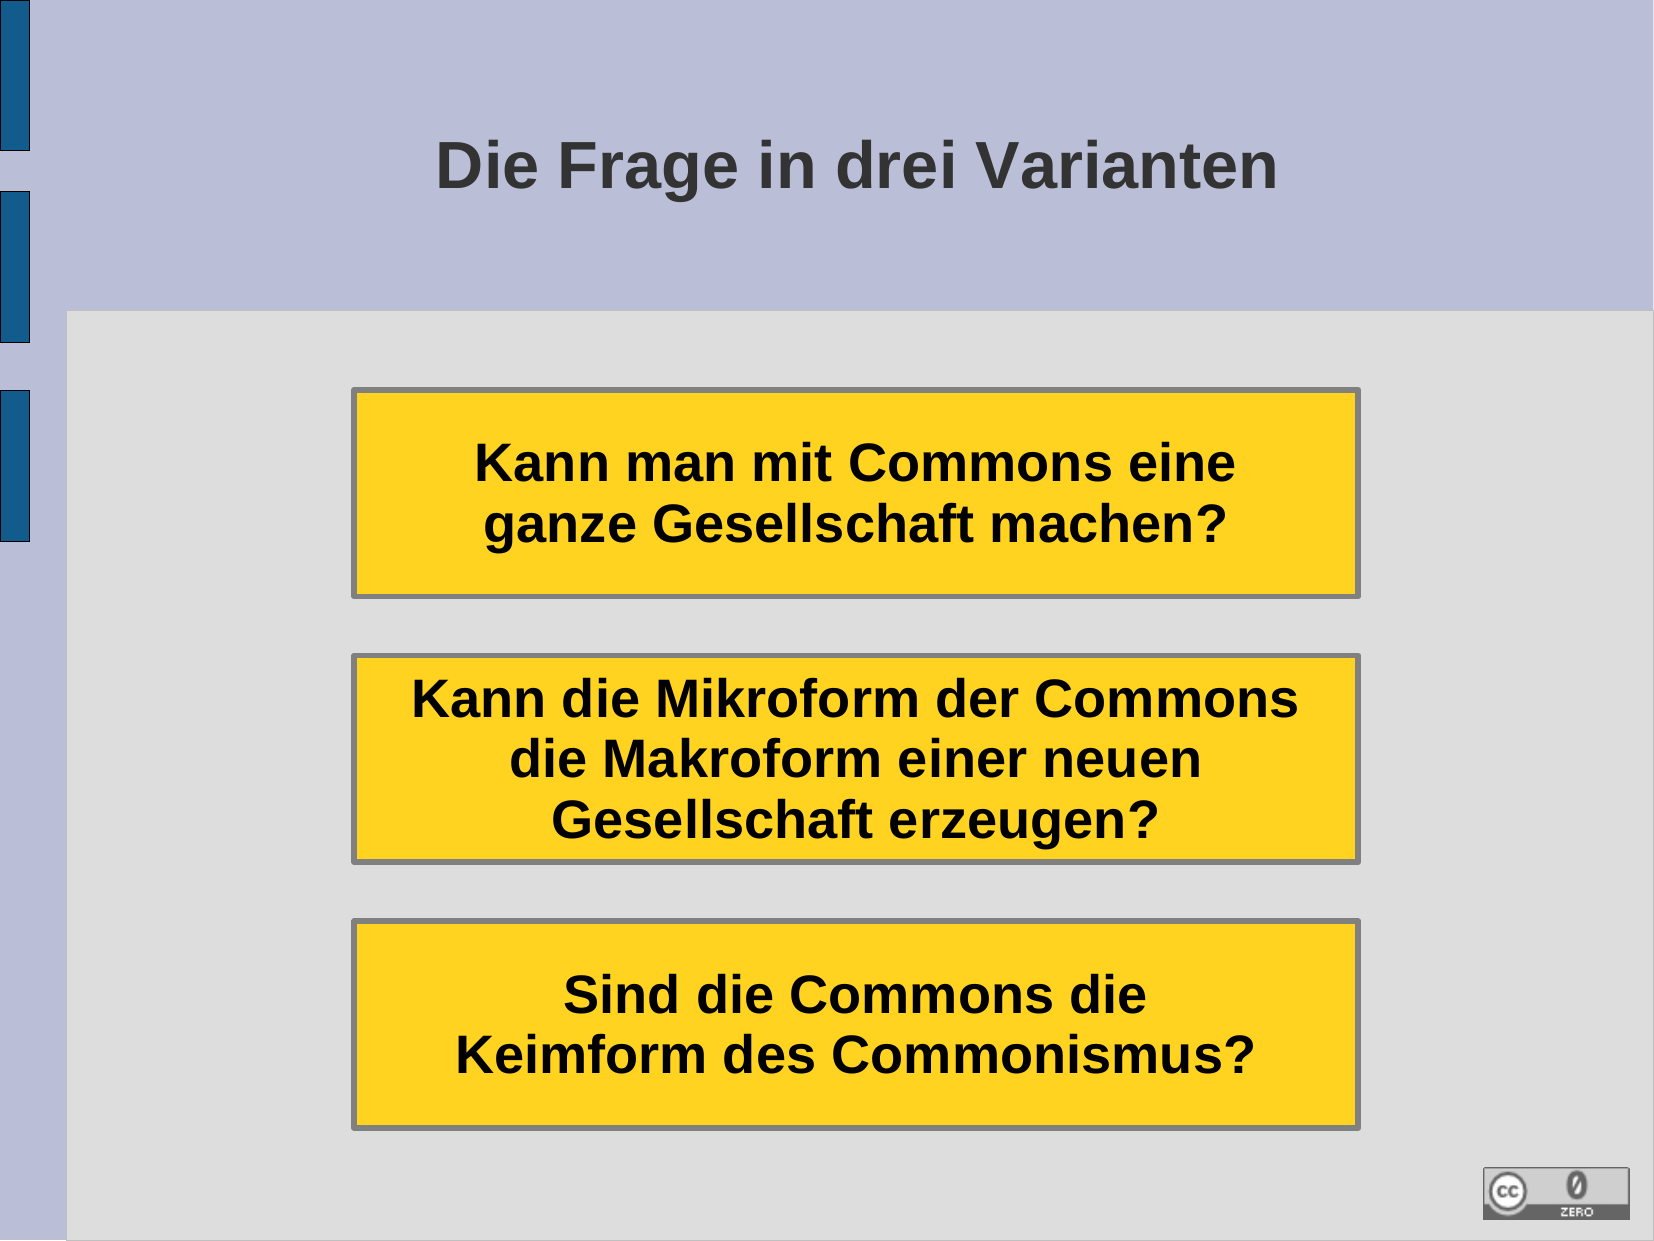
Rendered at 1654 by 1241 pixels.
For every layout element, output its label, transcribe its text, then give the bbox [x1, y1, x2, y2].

text_box Kann die Mikroform der Commons die Makroform einer neuen Gesellschaft erzeugen? [354, 655, 1359, 863]
picture [1483, 1167, 1630, 1220]
text_box Sind die Commons die Keimform des Commonismus? [354, 921, 1359, 1128]
title Die Frage in drei Varianten [121, 61, 1595, 269]
text_box Kann man mit Commons eine ganze Gesellschaft machen? [354, 389, 1359, 597]
